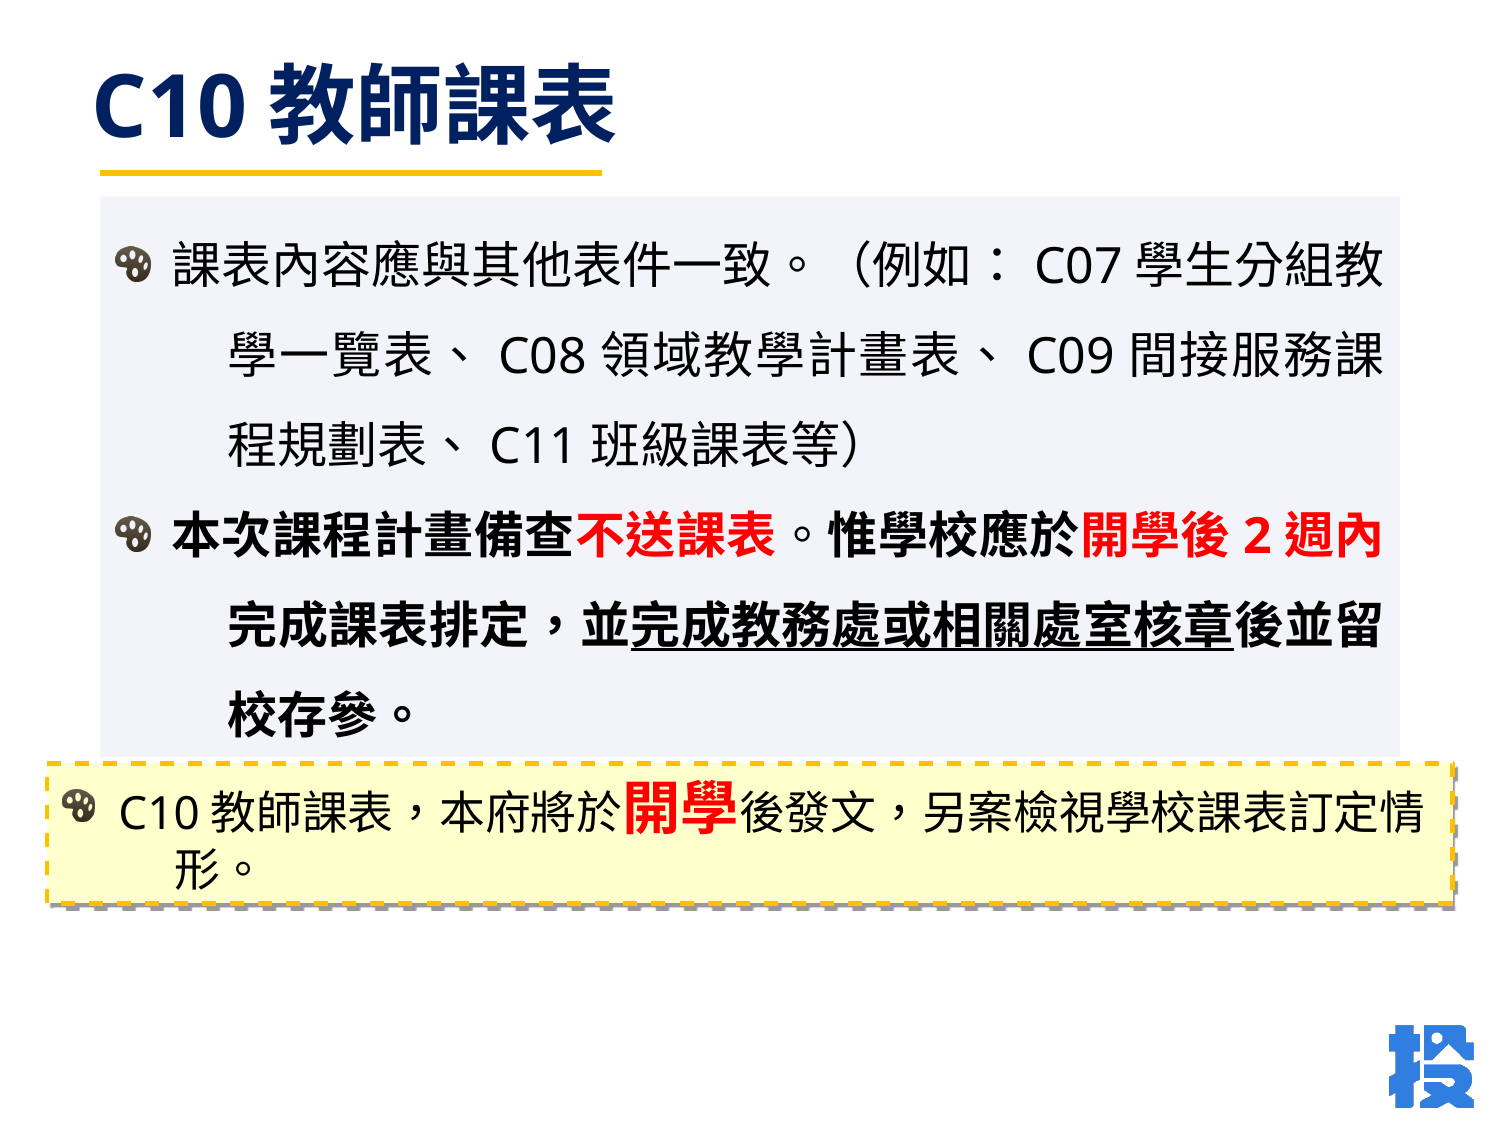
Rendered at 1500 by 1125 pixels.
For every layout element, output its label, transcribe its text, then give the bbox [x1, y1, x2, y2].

text_box C10教師課表 [76, 42, 625, 164]
picture [1362, 997, 1500, 1125]
text_box 課表內容應與其他表件一致。（例如：C07學生分組教學一覽表、C08領域教學計畫表、C09間接服務課程規劃表、C11班級課表等） 本次課程計畫備查不送課表。惟學校應於開學後2週內完成課表排定，並完成教務處或相關處室核章後並留校存參。 [100, 196, 1400, 757]
text_box C10教師課表，本府將於開學後發文，另案檢視學校課表訂定情形。 [47, 763, 1453, 903]
